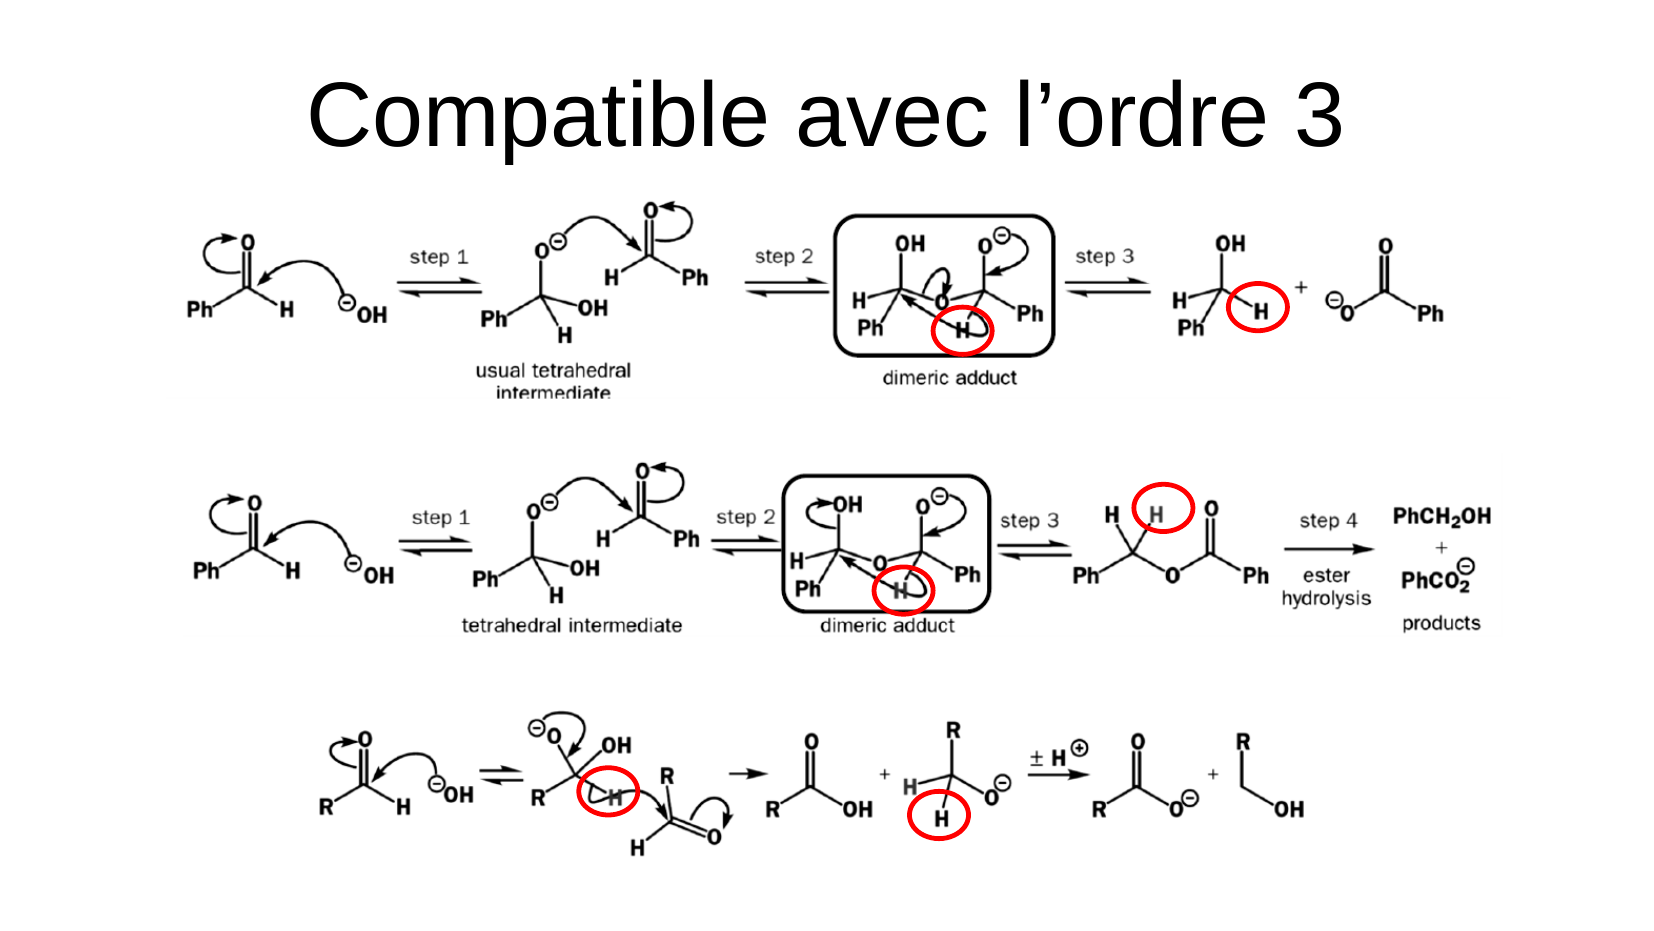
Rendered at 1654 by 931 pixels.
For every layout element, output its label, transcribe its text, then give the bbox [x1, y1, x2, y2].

title Compatible avec l’ordre 3 [82, 37, 1571, 193]
picture [153, 184, 1511, 863]
